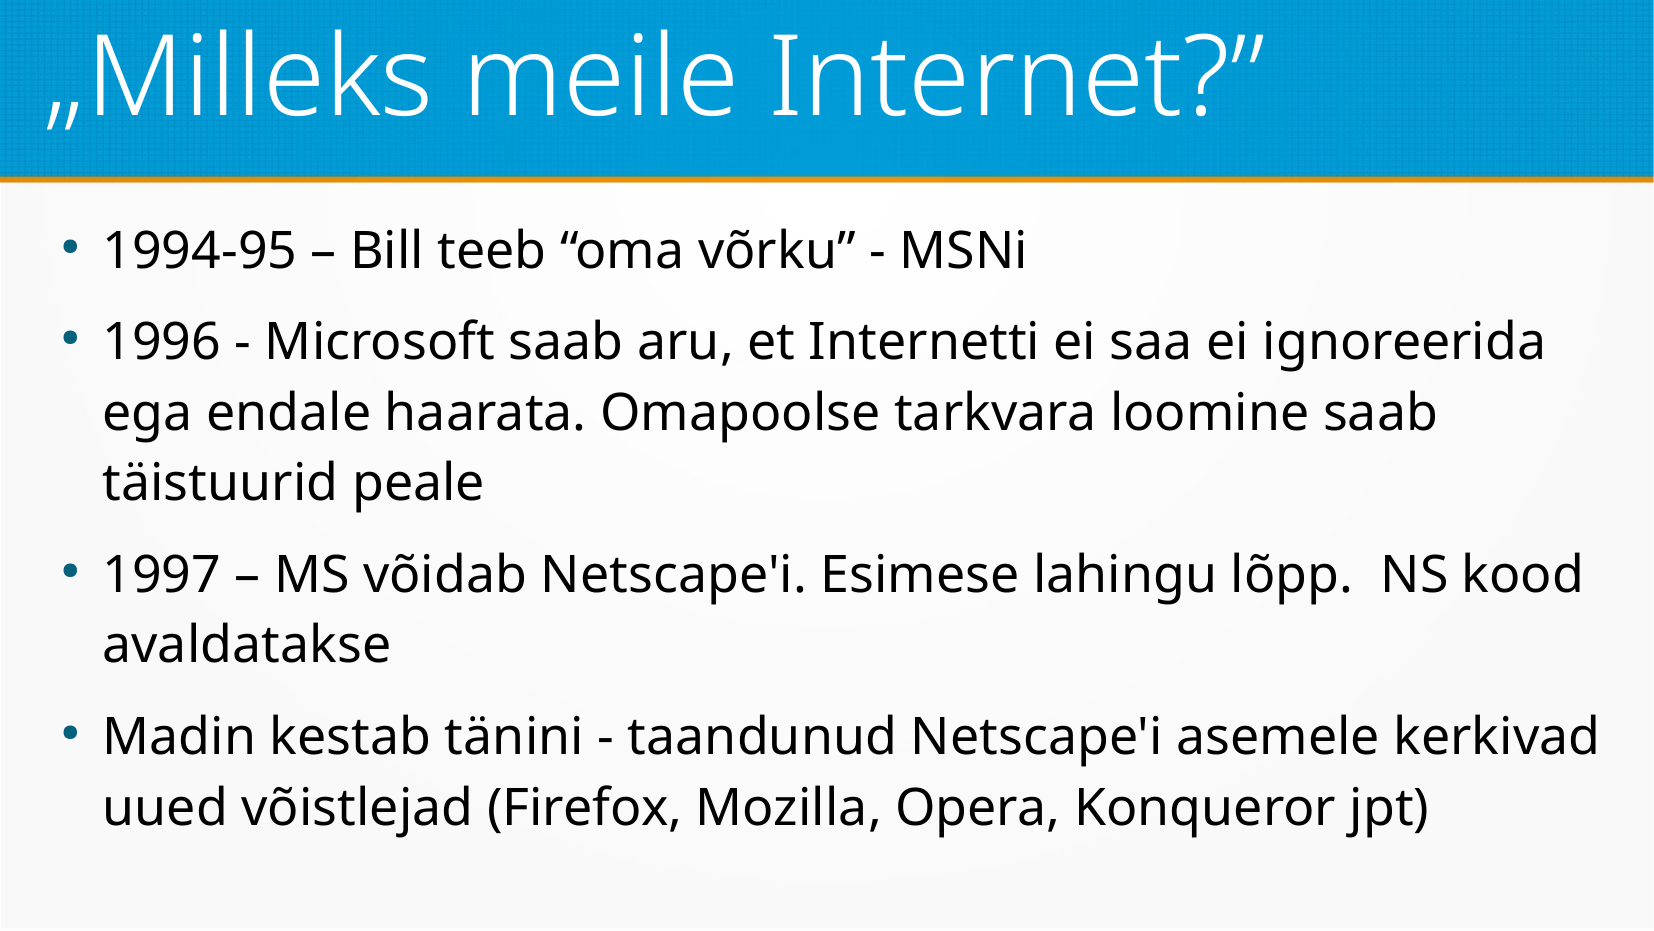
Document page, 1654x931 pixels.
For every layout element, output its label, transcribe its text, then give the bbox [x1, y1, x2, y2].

title „Milleks meile Internet?” [43, 0, 1619, 149]
picture [0, 175, 1654, 931]
list 1994-95 – Bill teeb “oma võrku” - MSNi 1996 - Microsoft saab aru, et Internetti ei saa ei ignoreerida ega endale haarata. Omapoolse tarkvara loomine saab täistuurid peale 1997 – MS võidab Netscape'i. Esimese lahingu lõpp. NS kood avaldatakse Madin kestab tänini - taandunud Netscape'i asemele kerkivad uued võistlejad (Firefox, Mozilla, Opera, Konqueror jpt) [47, 212, 1607, 902]
